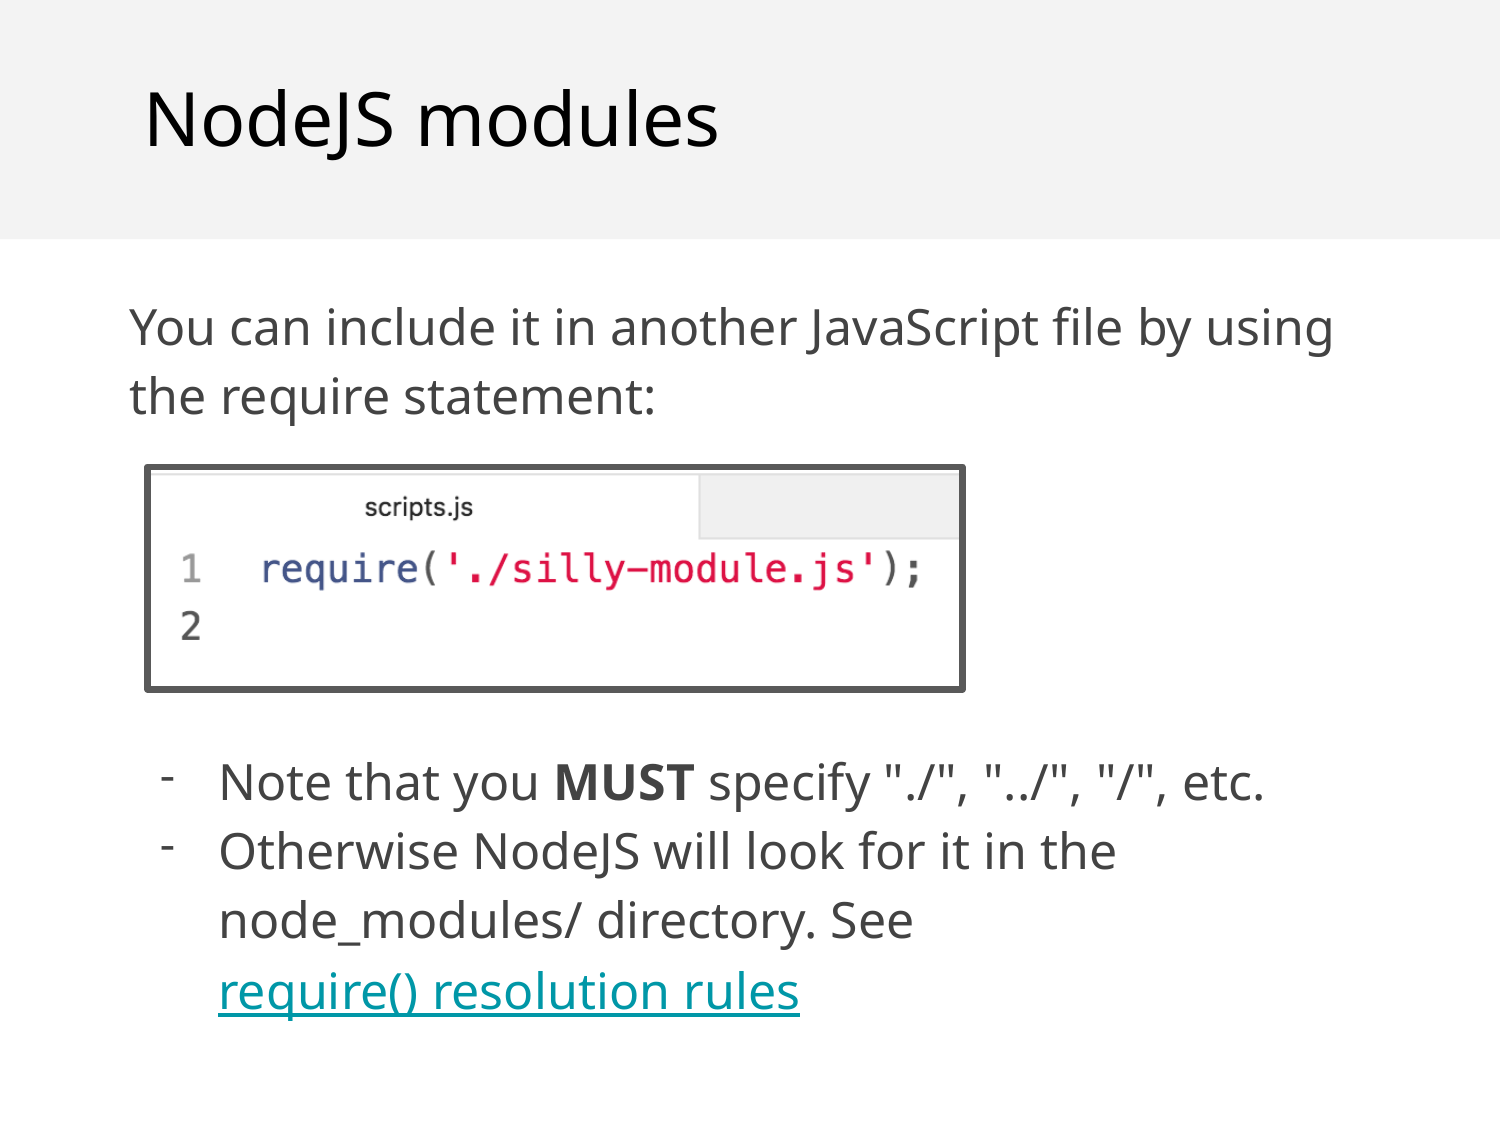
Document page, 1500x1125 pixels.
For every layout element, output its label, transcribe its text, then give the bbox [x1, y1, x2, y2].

list Note that you MUST specify "./", "../", "/", etc. Otherwise NodeJS will look for it in the node_modules/ directory. See require() resolution rules [128, 726, 1372, 1002]
list You can include it in another JavaScript file by using the require statement: [115, 271, 1359, 445]
title NodeJS modules [128, 56, 1372, 183]
picture [150, 469, 960, 687]
